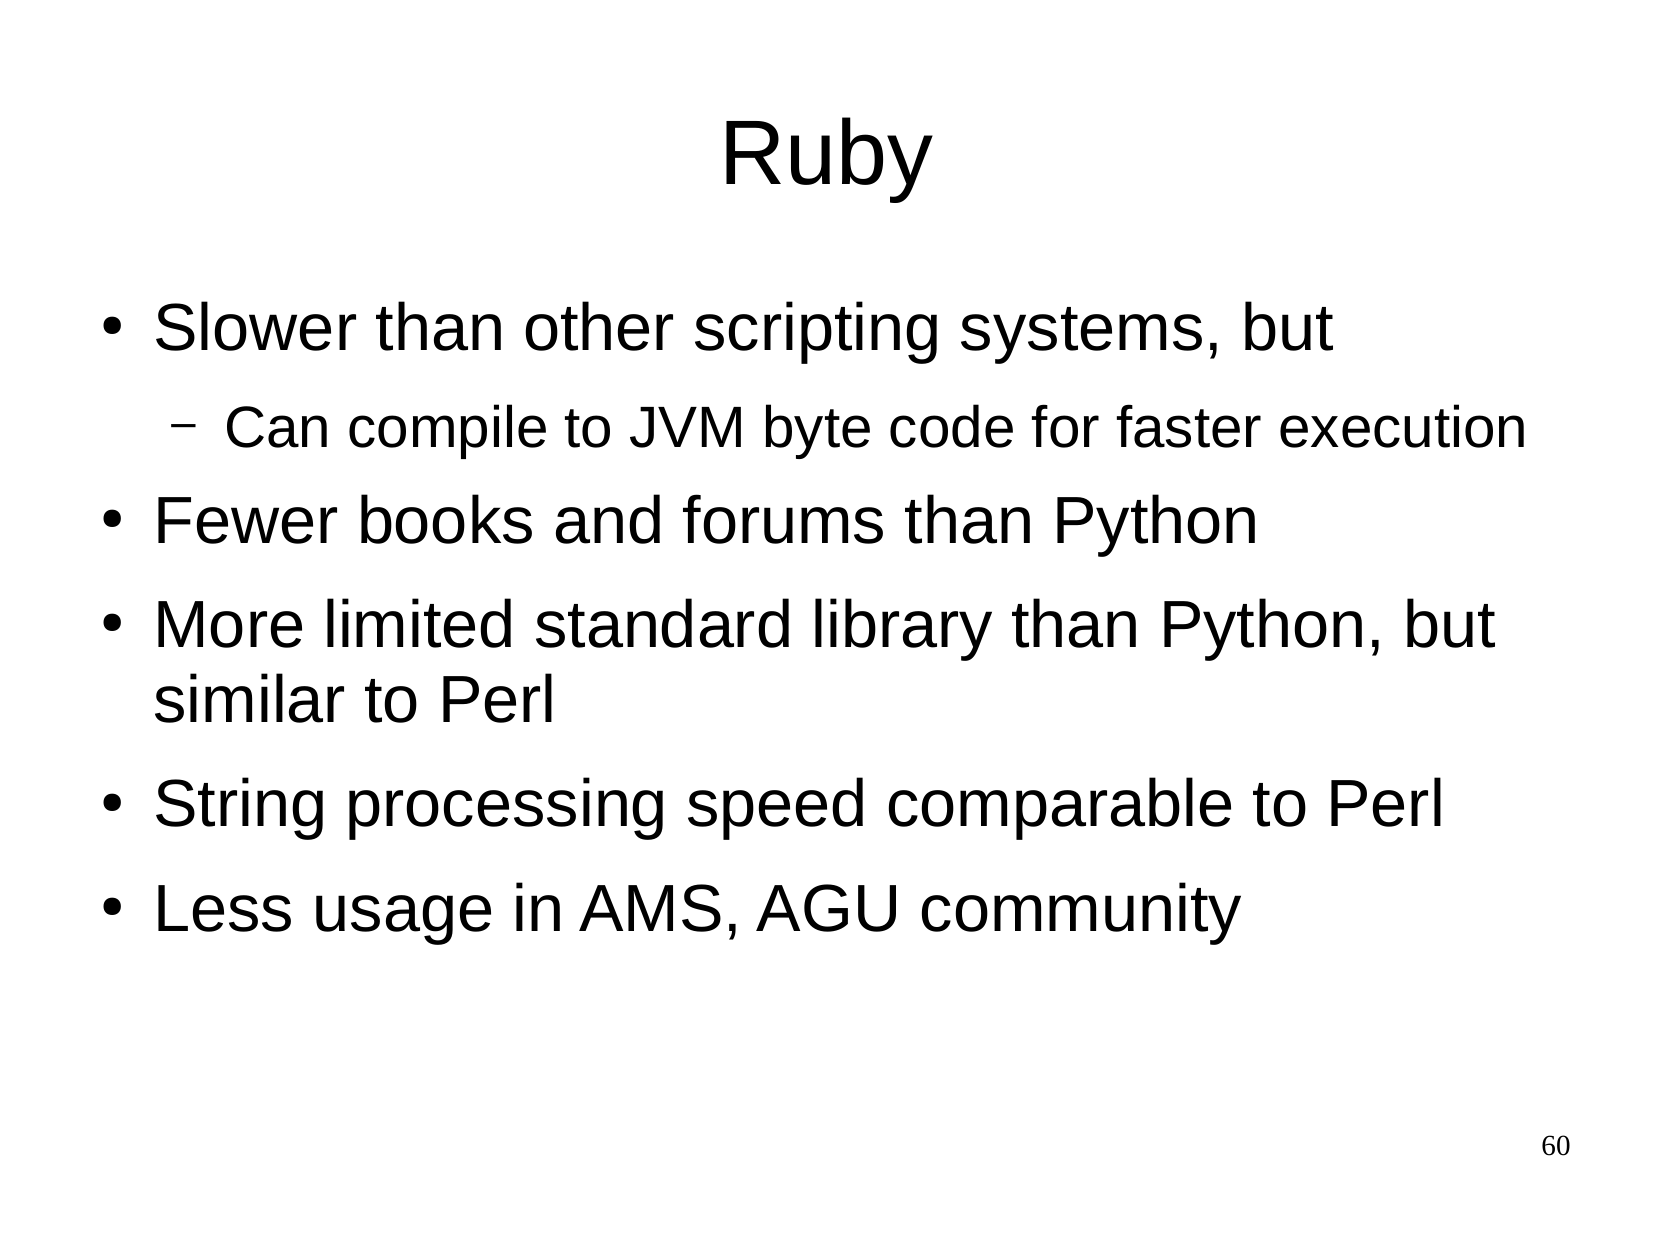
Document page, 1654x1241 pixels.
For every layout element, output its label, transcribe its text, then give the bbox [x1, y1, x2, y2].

title Ruby [82, 49, 1571, 257]
list Slower than other scripting systems, but Can compile to JVM byte code for faster execution Fewer books and forums than Python More limited standard library than Python, but similar to Perl String processing speed comparable to Perl Less usage in AMS, AGU community [82, 290, 1571, 1010]
